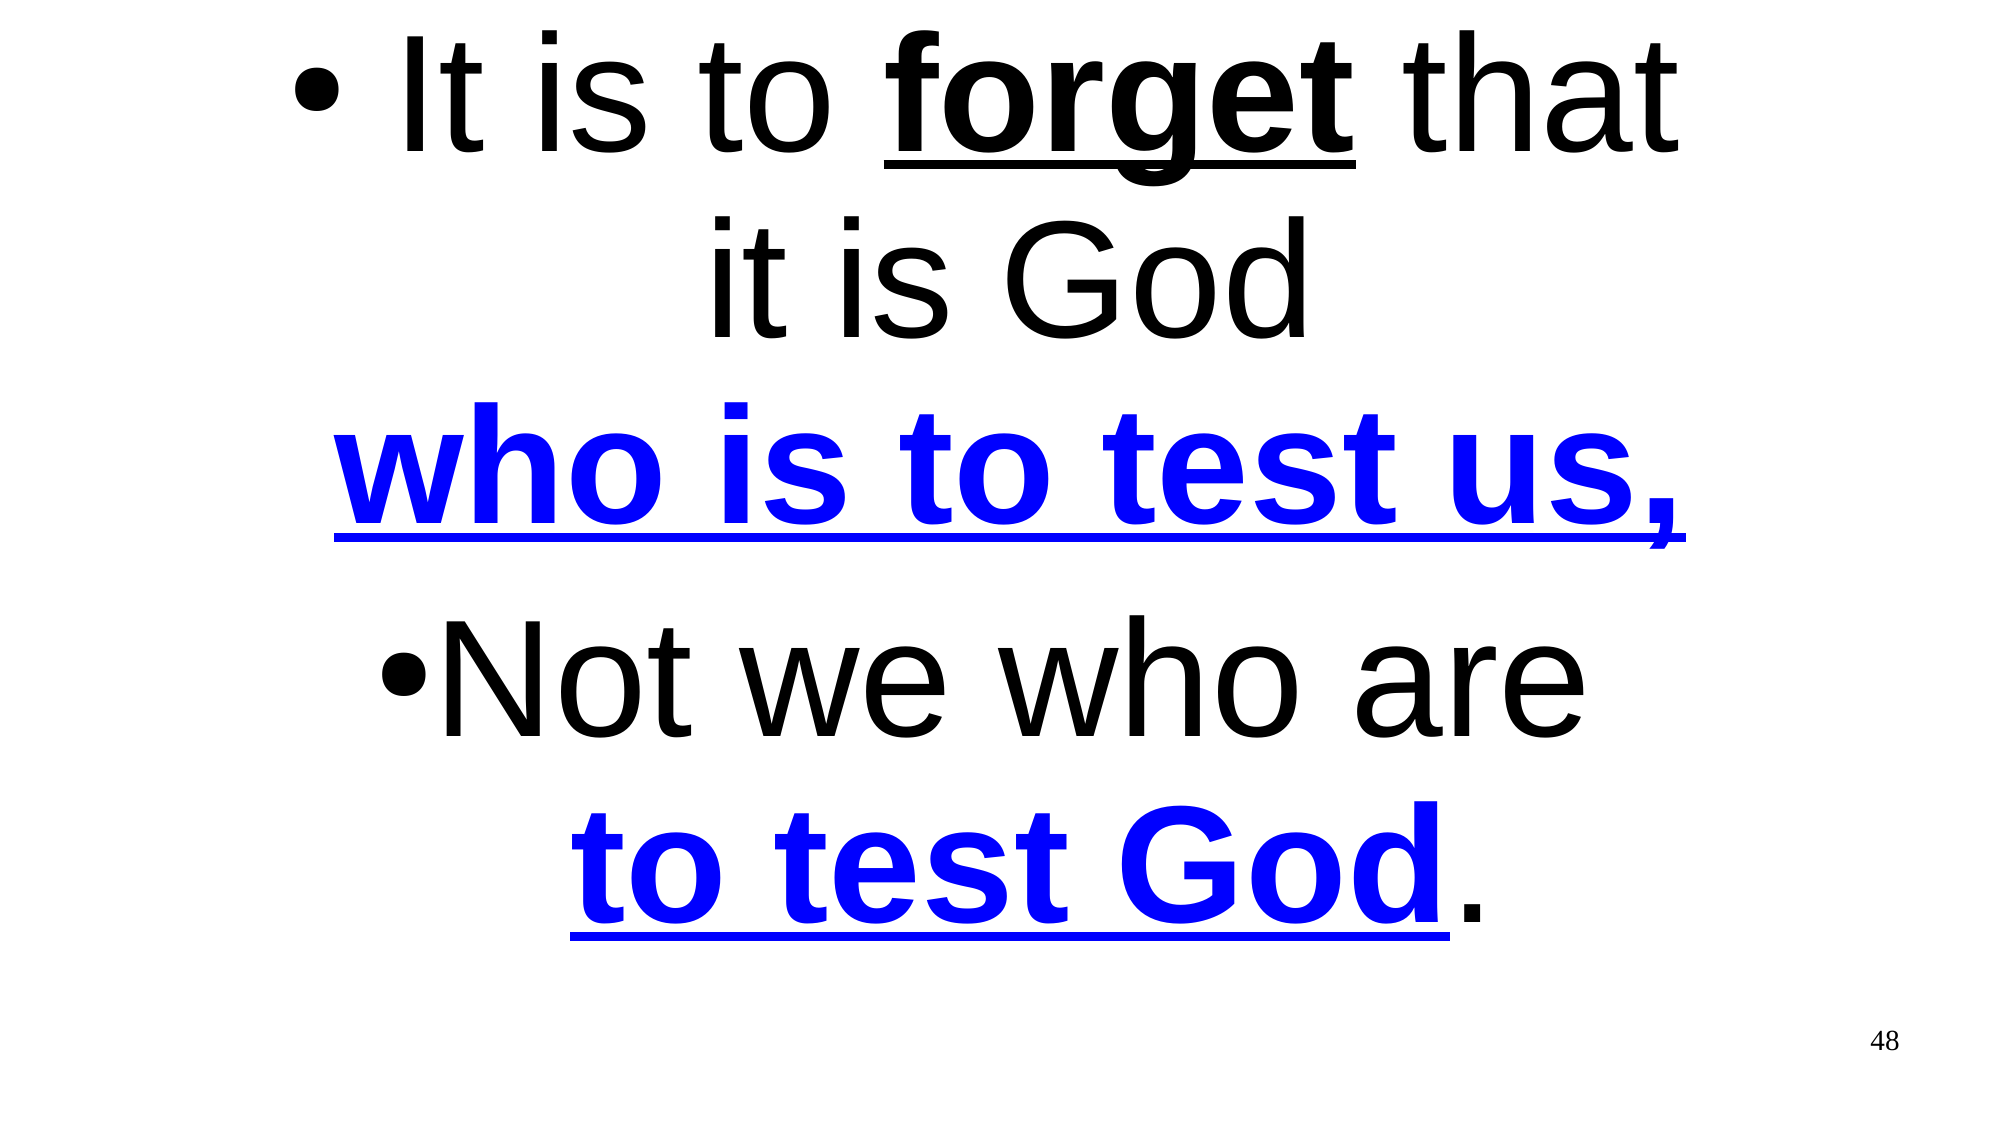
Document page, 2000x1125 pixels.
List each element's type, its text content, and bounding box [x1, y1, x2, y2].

list It is to forget that it is God who is to test us, Not we who are to test God. [0, 0, 1996, 1123]
